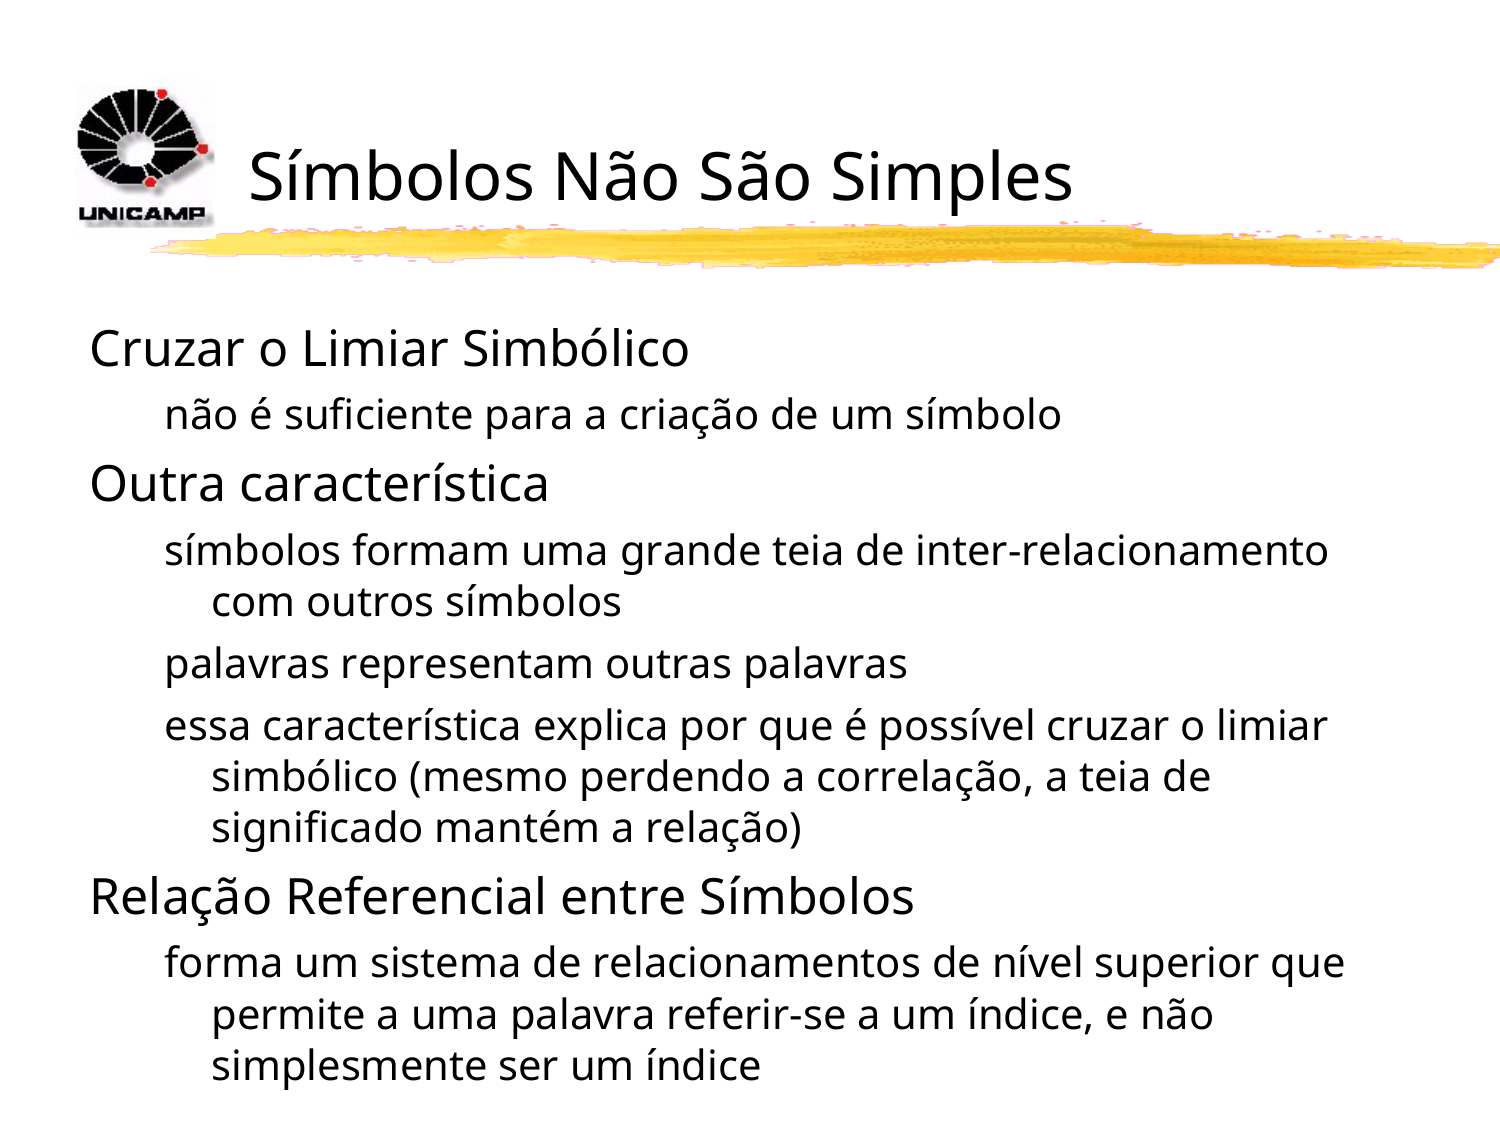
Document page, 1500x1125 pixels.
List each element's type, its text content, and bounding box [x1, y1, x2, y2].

picture [75, 74, 1500, 279]
title Símbolos Não São Simples [233, 37, 1434, 225]
list Cruzar o Limiar Simbólico não é suficiente para a criação de um símbolo Outra característica símbolos formam uma grande teia de inter-relacionamento com outros símbolos palavras representam outras palavras essa característica explica por que é possível cruzar o limiar simbólico (mesmo perdendo a correlação, a teia de significado mantém a relação) Relação Referencial entre Símbolos forma um sistema de relacionamentos de nível superior que permite a uma palavra referir-se a um índice, e não simplesmente ser um índice [74, 309, 1417, 1014]
